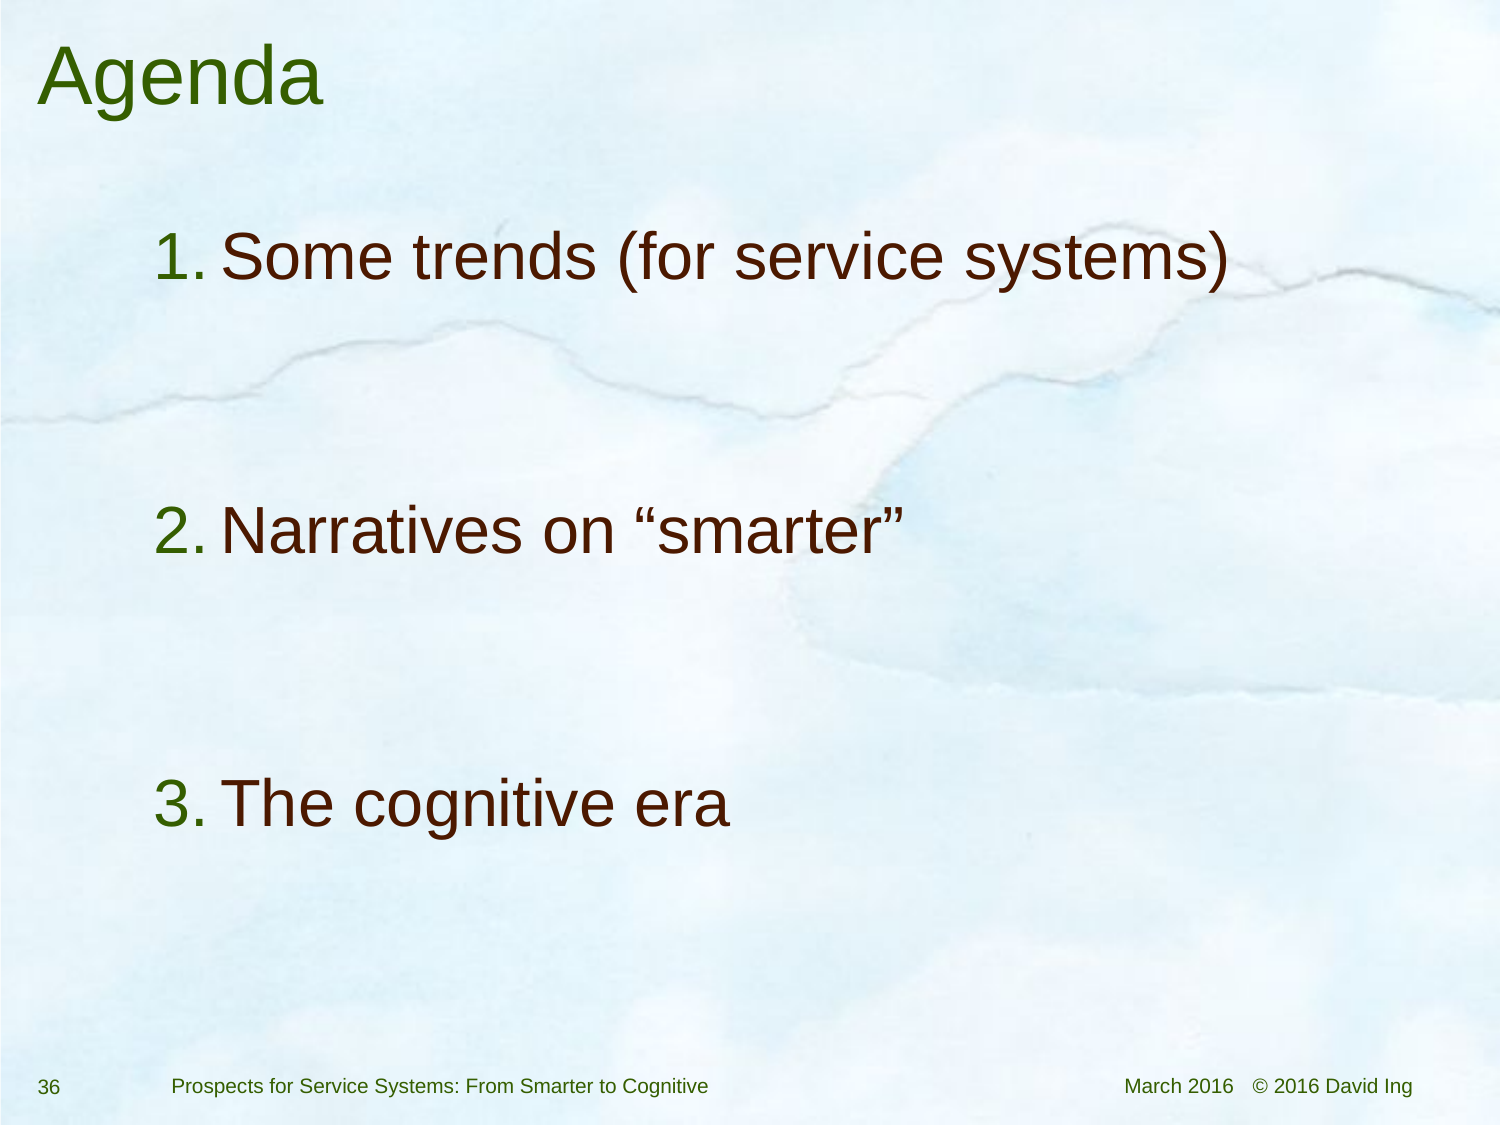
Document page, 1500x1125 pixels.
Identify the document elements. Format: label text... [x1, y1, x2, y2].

table_cell Narratives on “smarter” [214, 487, 1429, 760]
picture [0, 0, 1500, 1125]
table_cell 2. [103, 487, 214, 760]
table_header Some trends (for service systems) [214, 213, 1429, 487]
title Agenda [37, 37, 1463, 152]
table_cell The cognitive era [214, 760, 1429, 1034]
table_header 1. [103, 213, 214, 487]
table_cell 3. [103, 760, 214, 1034]
